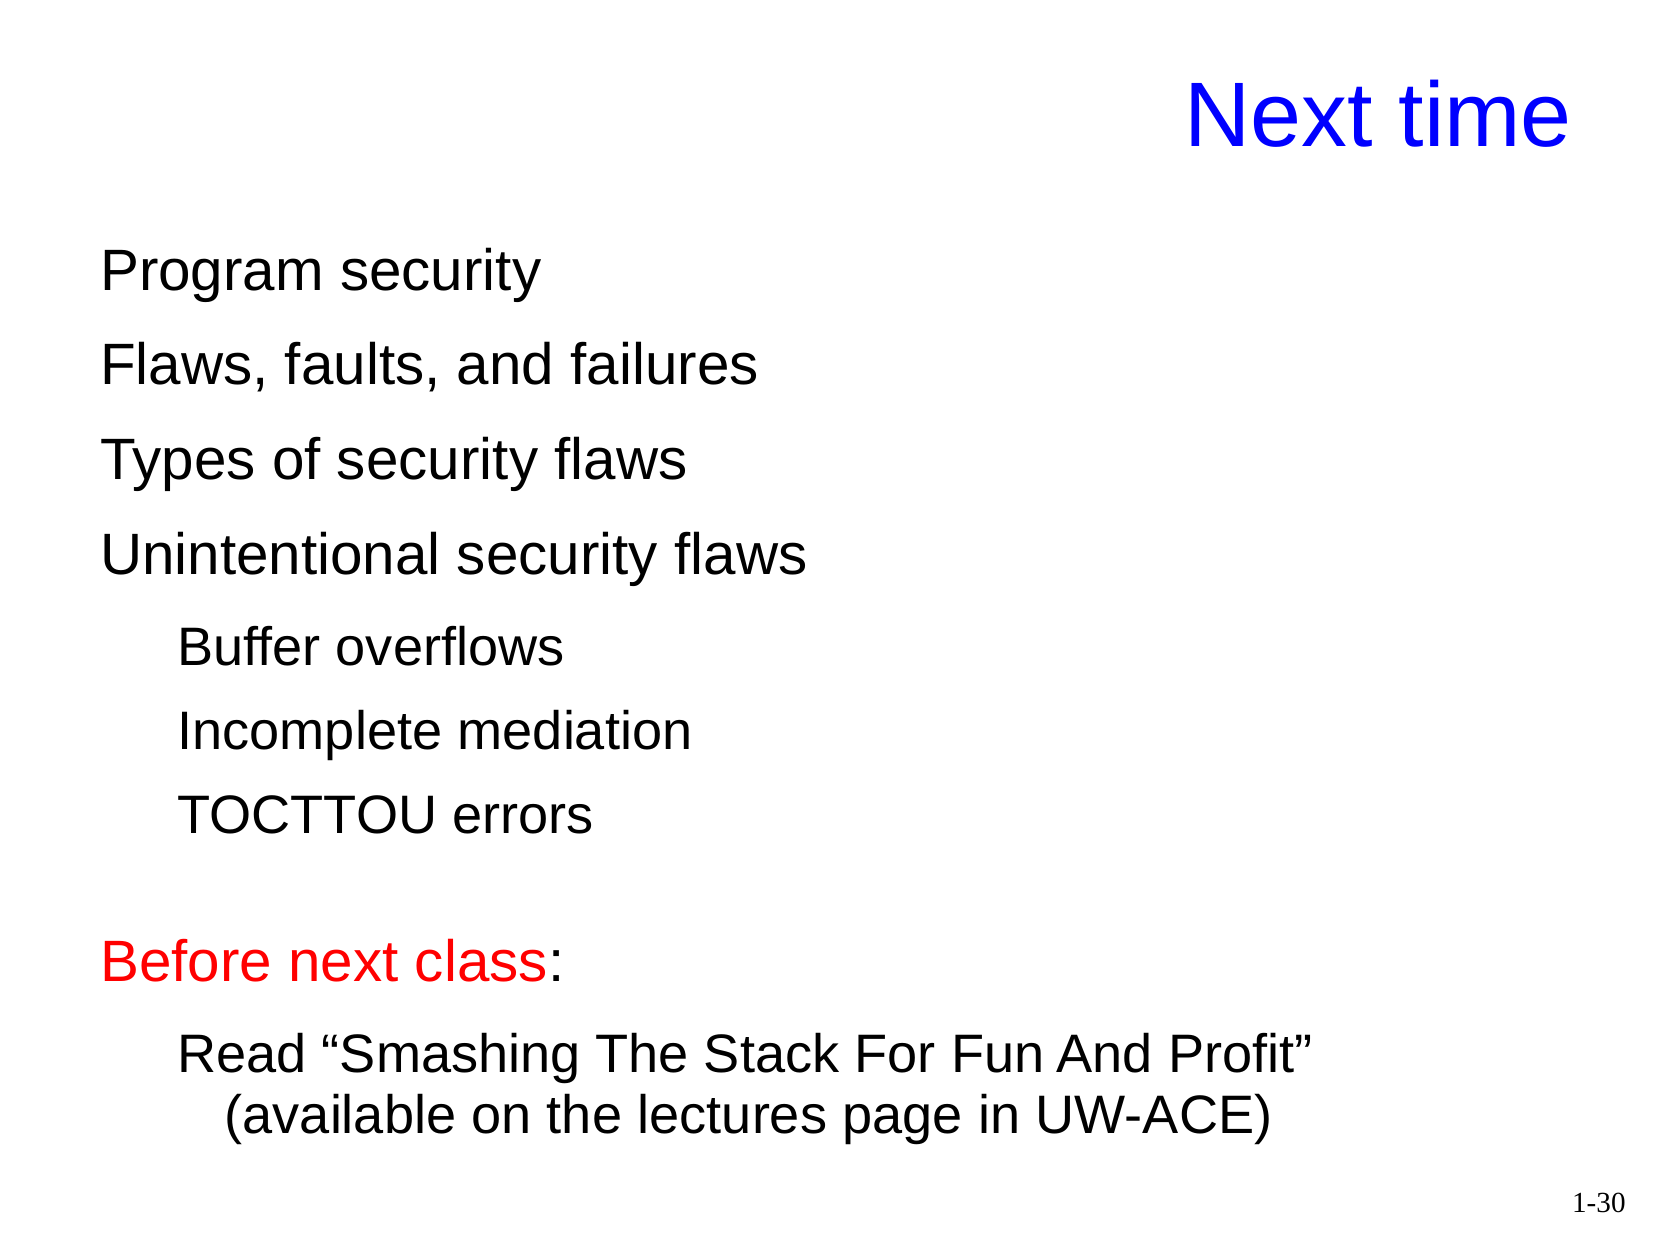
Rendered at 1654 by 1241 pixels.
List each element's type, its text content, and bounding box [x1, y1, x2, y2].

title Next time [84, 18, 1573, 211]
list Program security Flaws, faults, and failures Types of security flaws Unintentional security flaws Buffer overflows Incomplete mediation TOCTTOU errors Before next class: Read “Smashing The Stack For Fun And Profit” (available on the lectures page in UW-ACE) [82, 237, 1571, 1156]
